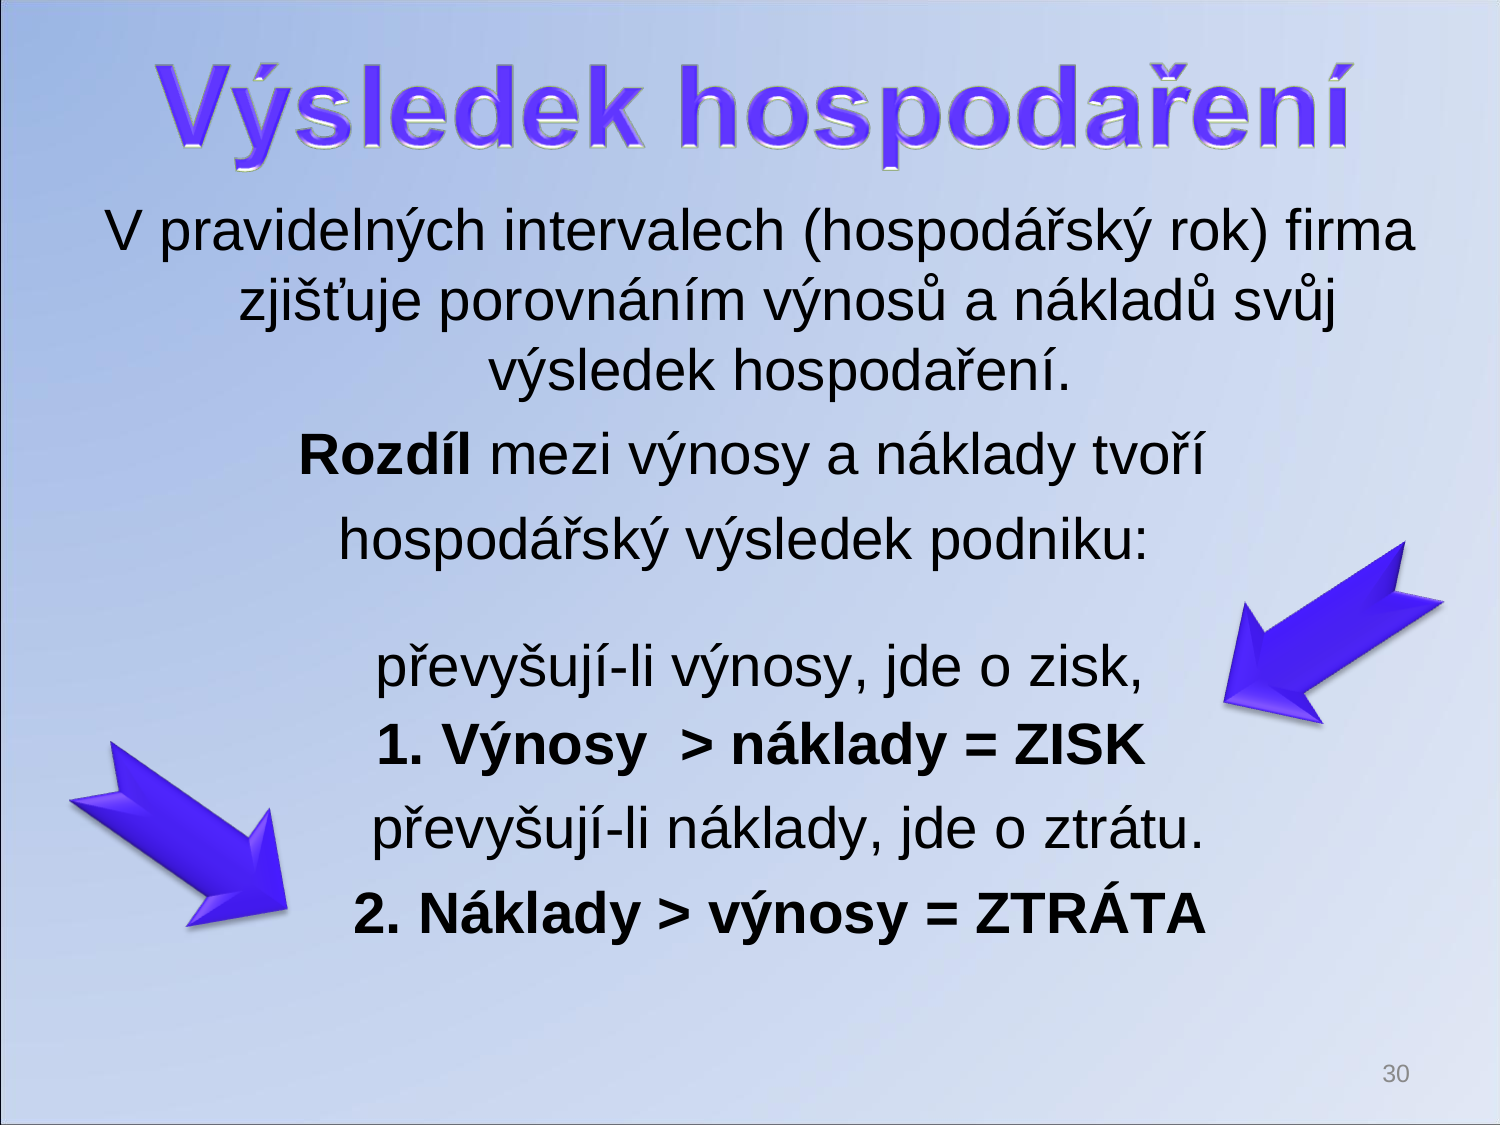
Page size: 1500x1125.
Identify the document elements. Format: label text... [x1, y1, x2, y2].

list V pravidelných intervalech (hospodářský rok) firma zjišťuje porovnáním výnosů a nákladů svůj výsledek hospodaření. Rozdíl mezi výnosy a náklady tvoří hospodářský výsledek podniku: převyšují-li výnosy, jde o zisk, 1. Výnosy > náklady = ZISK převyšují-li náklady, jde o ztrátu. 2. Náklady > výnosy = ZTRÁTA [75, 184, 1447, 1074]
text_box <číslo> [1074, 1042, 1426, 1103]
picture [0, 0, 1500, 1125]
